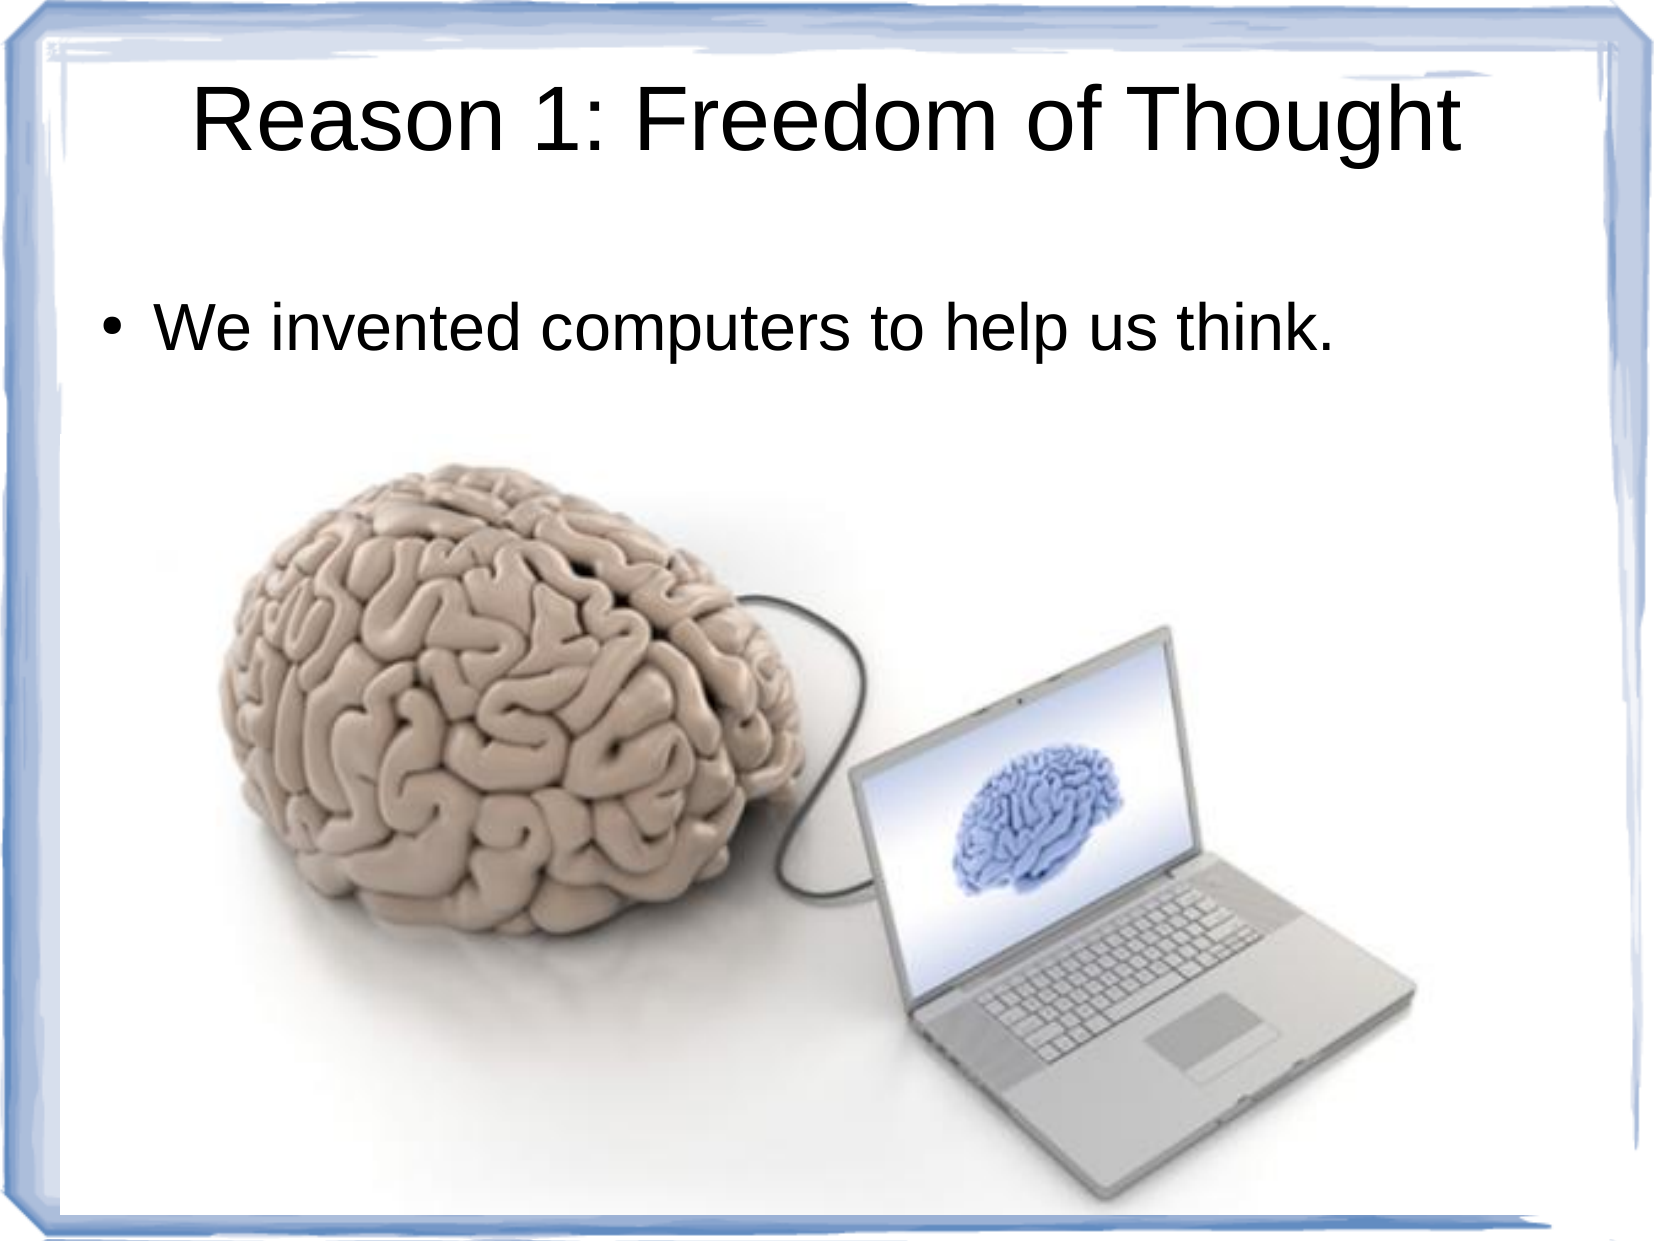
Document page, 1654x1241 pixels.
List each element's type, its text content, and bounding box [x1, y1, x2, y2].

title Reason 1: Freedom of Thought [82, 15, 1571, 223]
picture [0, 0, 1654, 1241]
list We invented computers to help us think. [82, 290, 1571, 434]
